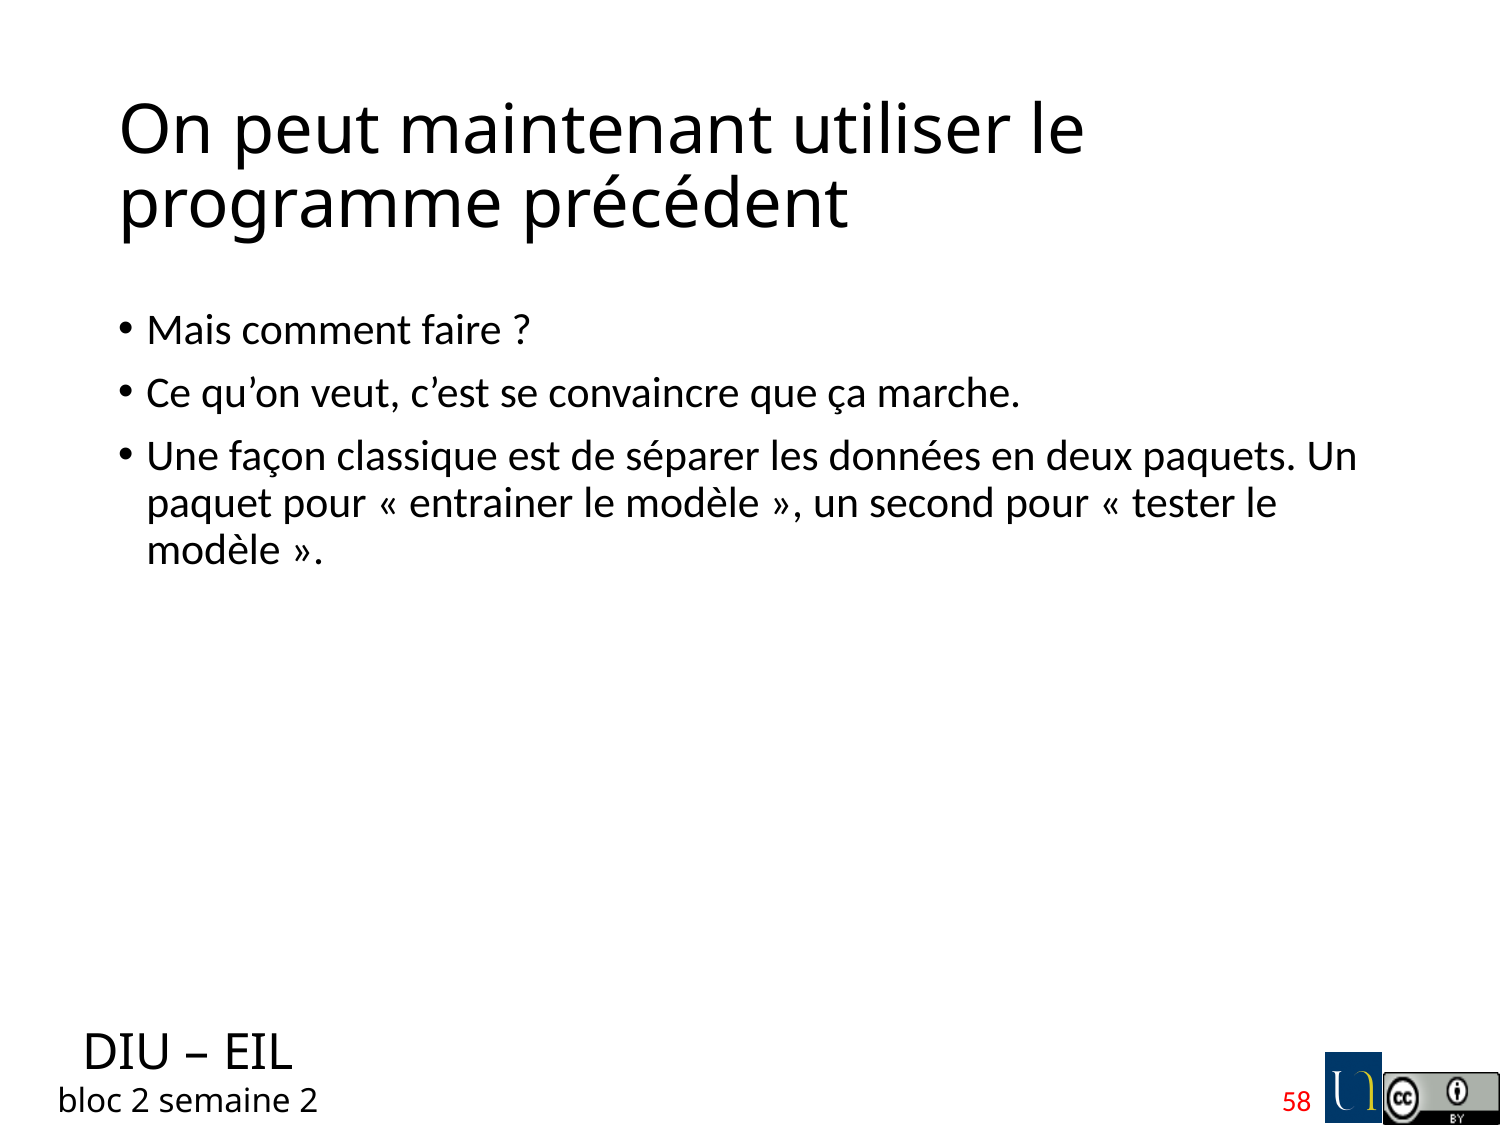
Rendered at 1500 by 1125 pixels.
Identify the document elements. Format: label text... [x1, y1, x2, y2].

slide_number <numéro> [1240, 1070, 1327, 1125]
list Mais comment faire ? Ce qu’on veut, c’est se convaincre que ça marche. Une façon classique est de séparer les données en deux paquets. Un paquet pour « entrainer le modèle », un second pour « tester le modèle ». [103, 299, 1397, 1014]
picture [1383, 1072, 1500, 1125]
picture [1325, 1052, 1382, 1123]
title On peut maintenant utiliser le programme précédent [103, 59, 1397, 278]
